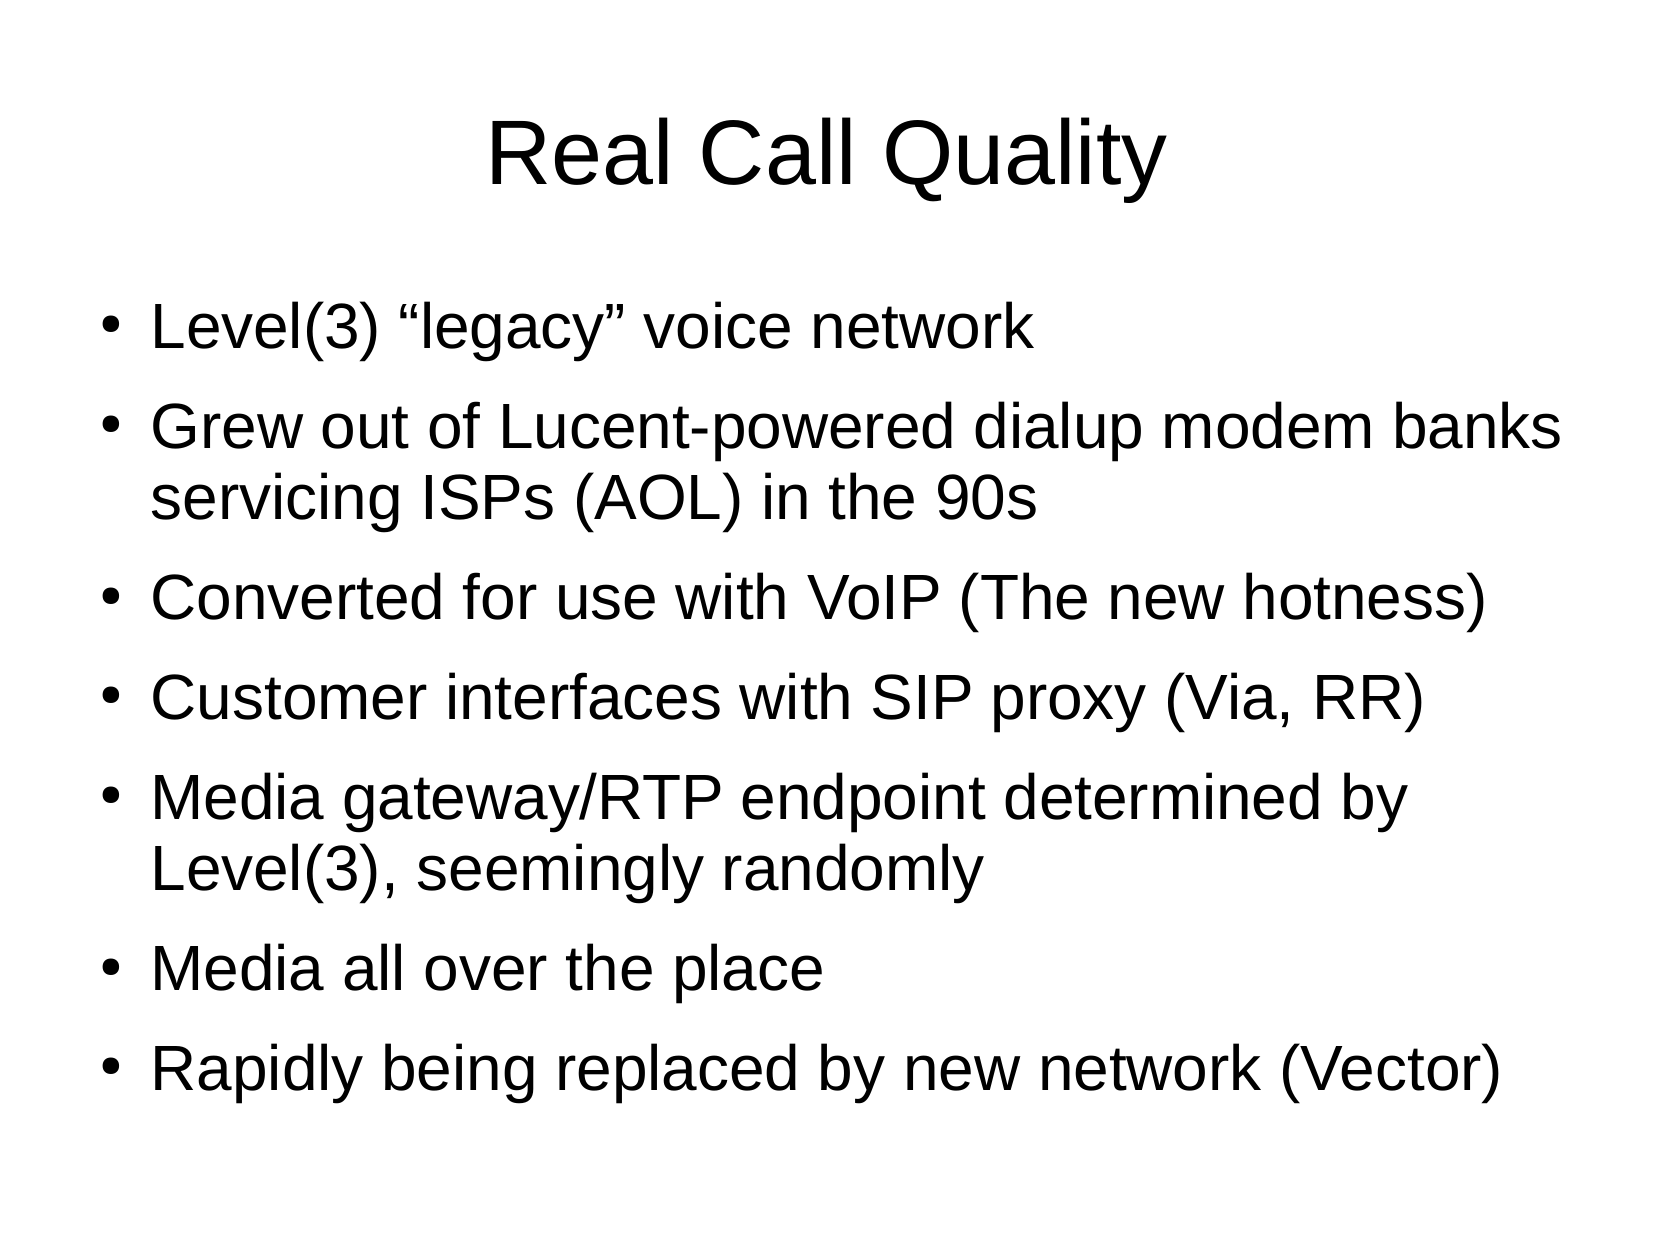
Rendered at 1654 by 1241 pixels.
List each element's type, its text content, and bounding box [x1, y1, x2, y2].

title Real Call Quality [82, 49, 1571, 257]
list Level(3) “legacy” voice network Grew out of Lucent-powered dialup modem banks servicing ISPs (AOL) in the 90s Converted for use with VoIP (The new hotness) Customer interfaces with SIP proxy (Via, RR) Media gateway/RTP endpoint determined by Level(3), seemingly randomly Media all over the place Rapidly being replaced by new network (Vector) [82, 290, 1571, 1109]
